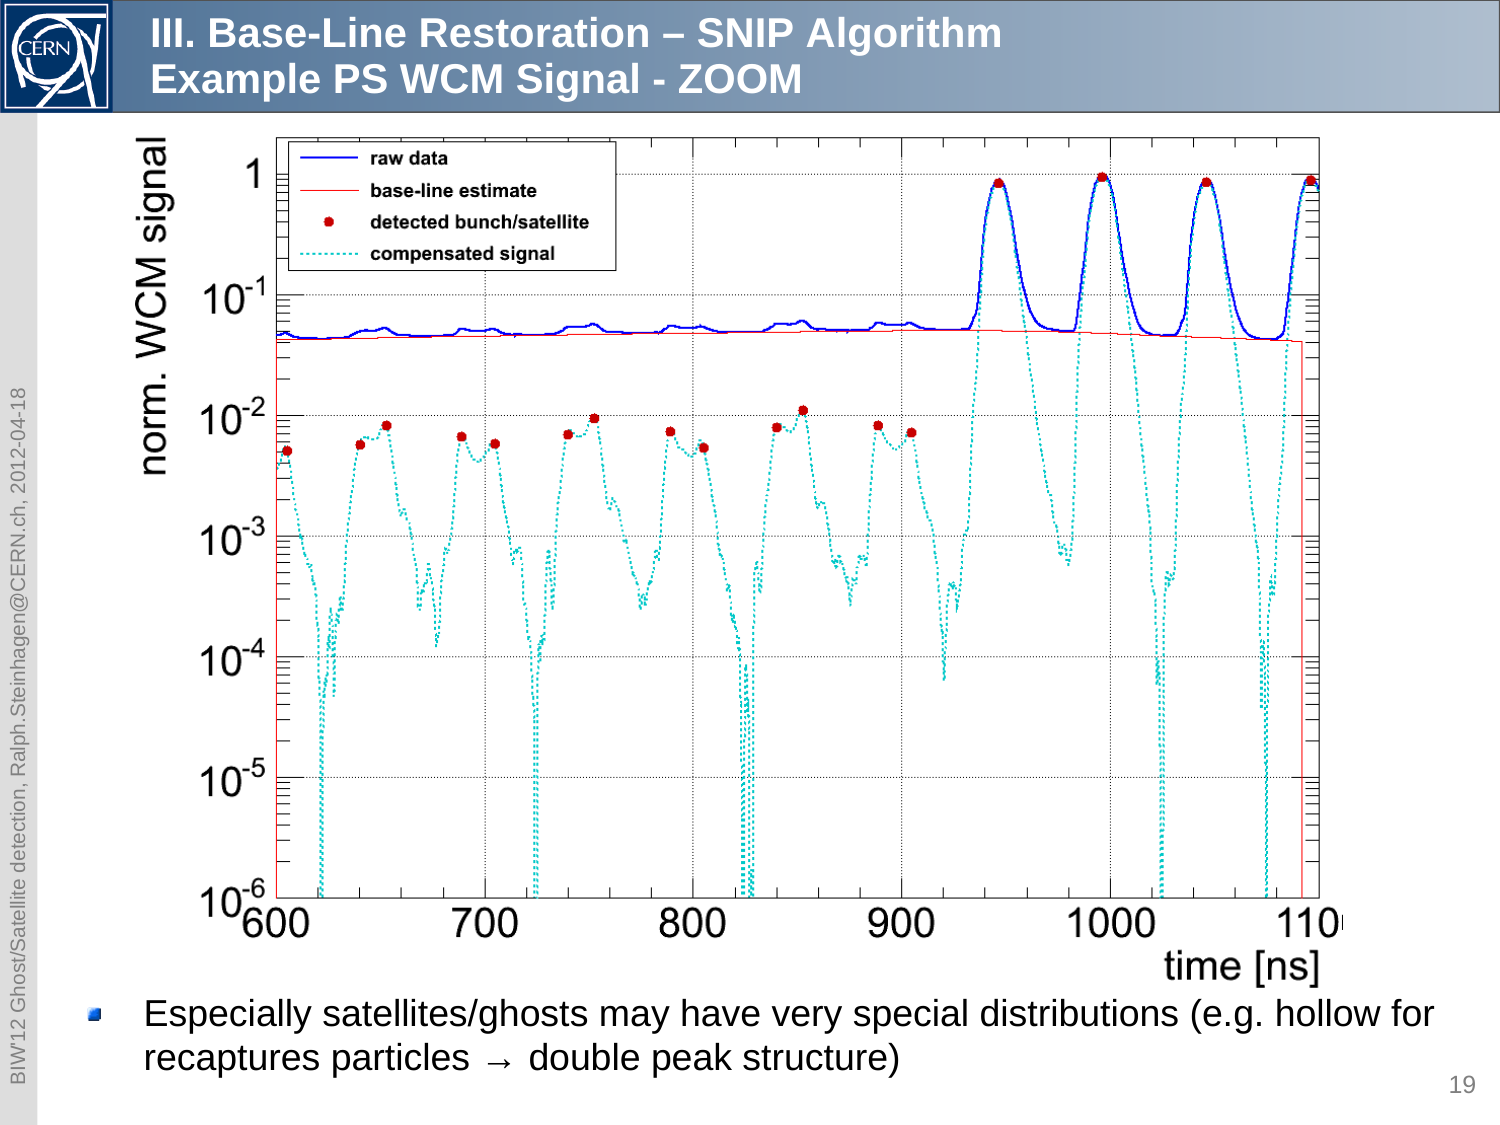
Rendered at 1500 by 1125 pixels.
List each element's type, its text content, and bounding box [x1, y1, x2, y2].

picture [131, 120, 1343, 991]
list Especially satellites/ghosts may have very special distributions (e.g. hollow for recaptures particles → double peak structure) [87, 991, 1438, 1089]
picture [0, 0, 113, 113]
title III. Base-Line Restoration – SNIP Algorithm Example PS WCM Signal - ZOOM [150, 0, 1201, 113]
